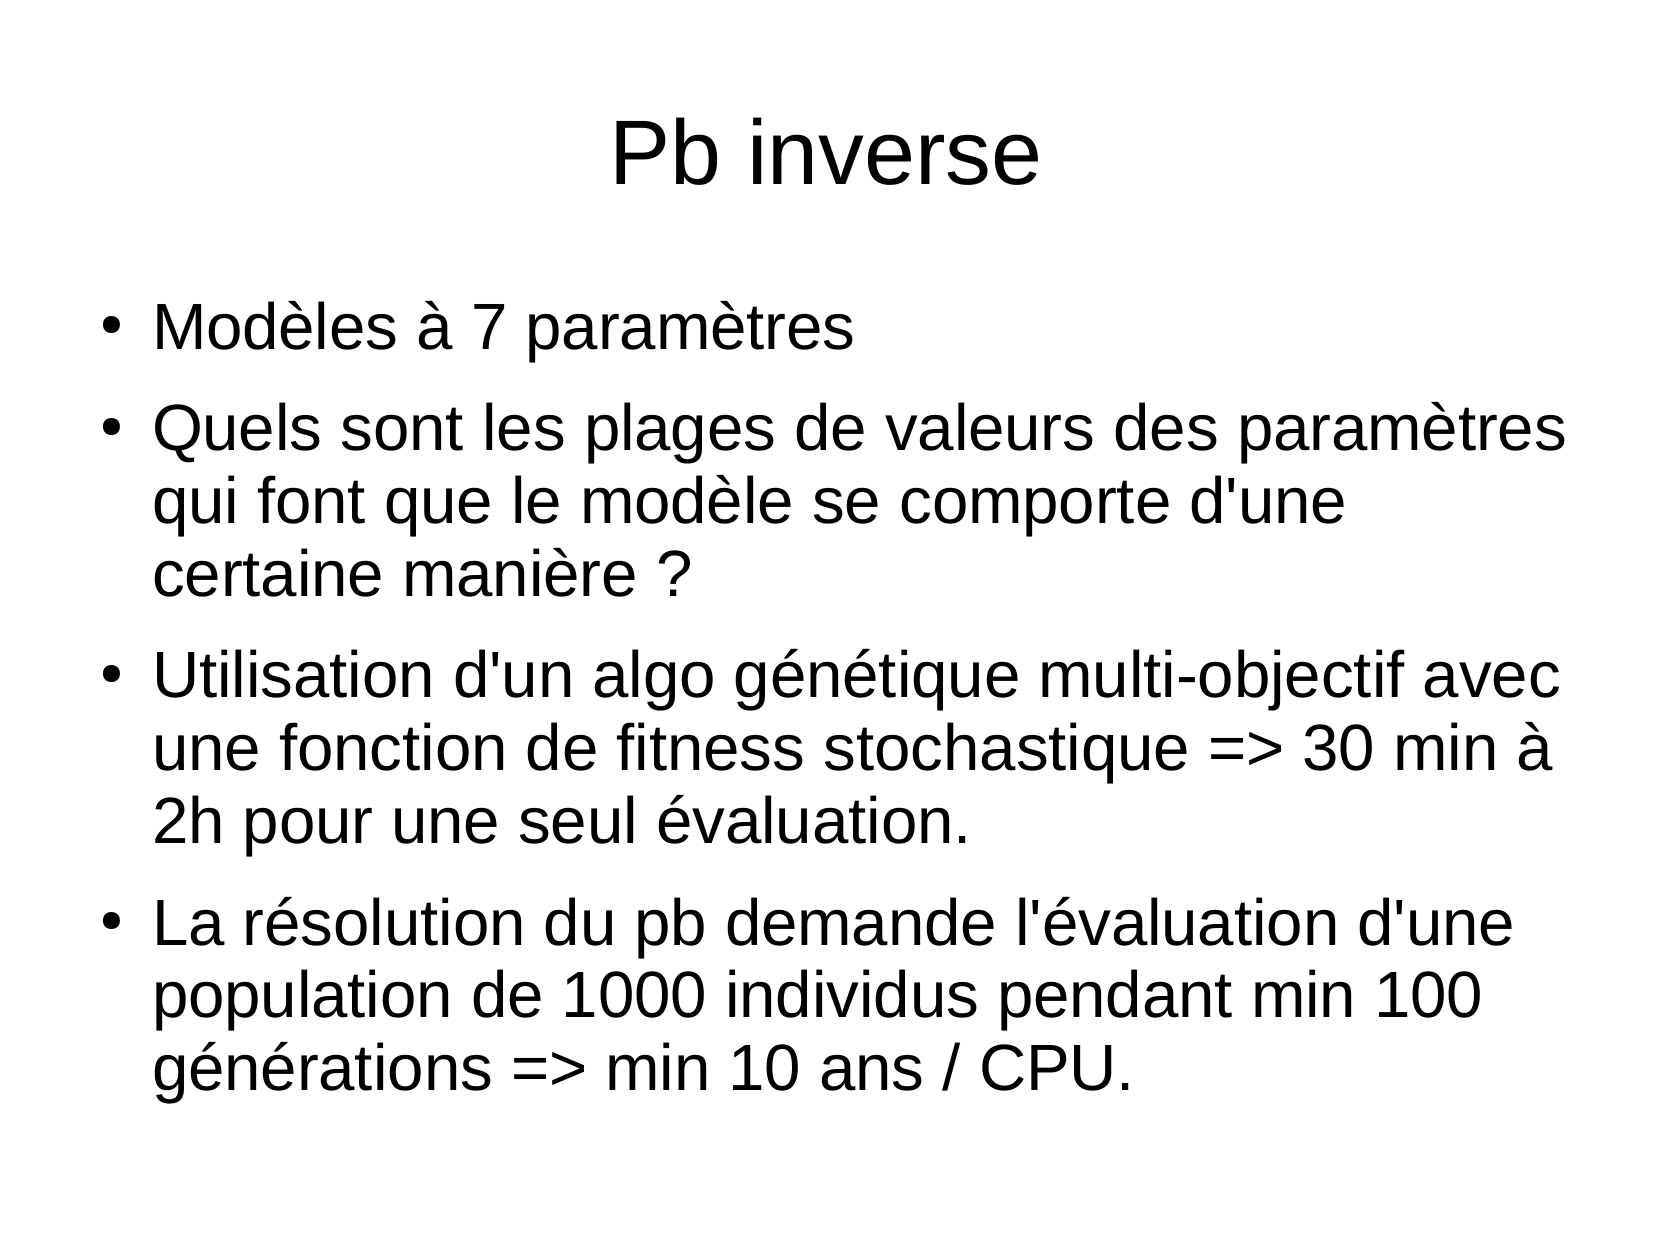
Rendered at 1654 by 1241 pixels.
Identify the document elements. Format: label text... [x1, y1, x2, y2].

list Modèles à 7 paramètres Quels sont les plages de valeurs des paramètres qui font que le modèle se comporte d'une certaine manière ? Utilisation d'un algo génétique multi-objectif avec une fonction de fitness stochastique => 30 min à 2h pour une seul évaluation. La résolution du pb demande l'évaluation d'une population de 1000 individus pendant min 100 générations => min 10 ans / CPU. [82, 290, 1571, 1109]
title Pb inverse [82, 49, 1571, 257]
